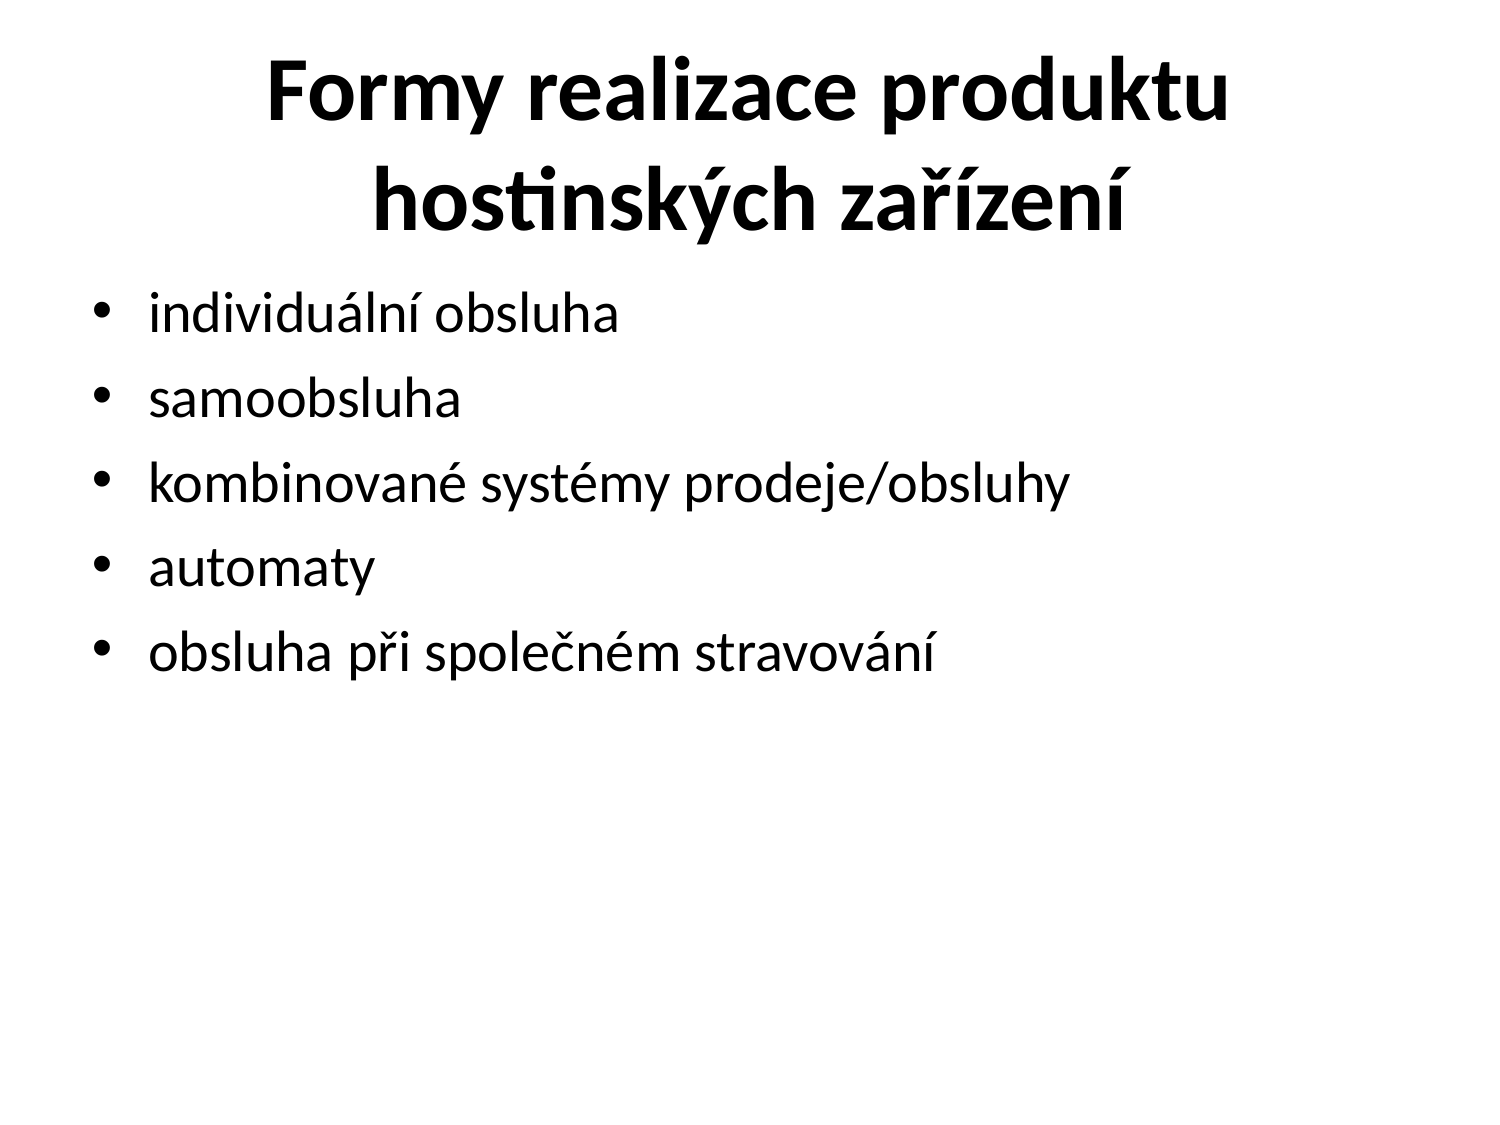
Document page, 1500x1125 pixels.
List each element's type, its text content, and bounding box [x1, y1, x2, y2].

list individuální obsluha samoobsluha kombinované systémy prodeje/obsluhy automaty obsluha při společném stravování [76, 267, 1427, 1010]
title Formy realizace produktu hostinských zařízení [75, 21, 1426, 257]
